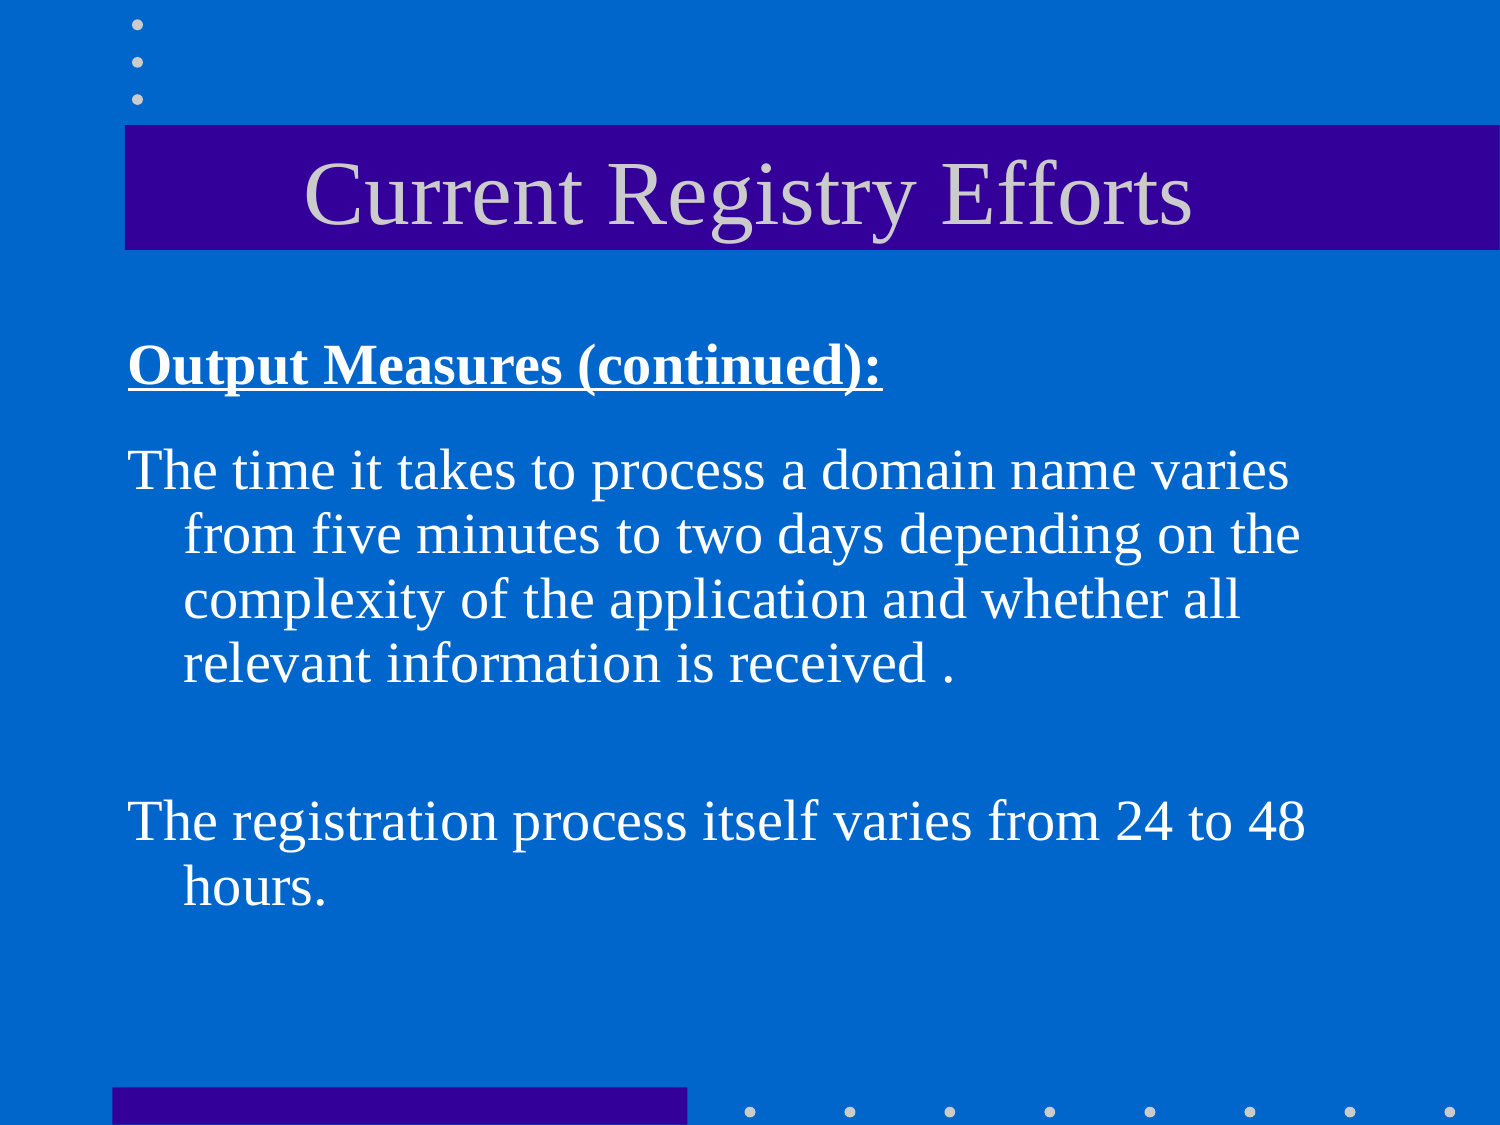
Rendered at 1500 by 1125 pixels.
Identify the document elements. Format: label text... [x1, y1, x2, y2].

title Current Registry Efforts [112, 99, 1388, 288]
list Output Measures (continued): The time it takes to process a domain name varies from five minutes to two days depending on the complexity of the application and whether all relevant information is received . The registration process itself varies from 24 to 48 hours. [112, 324, 1388, 1125]
